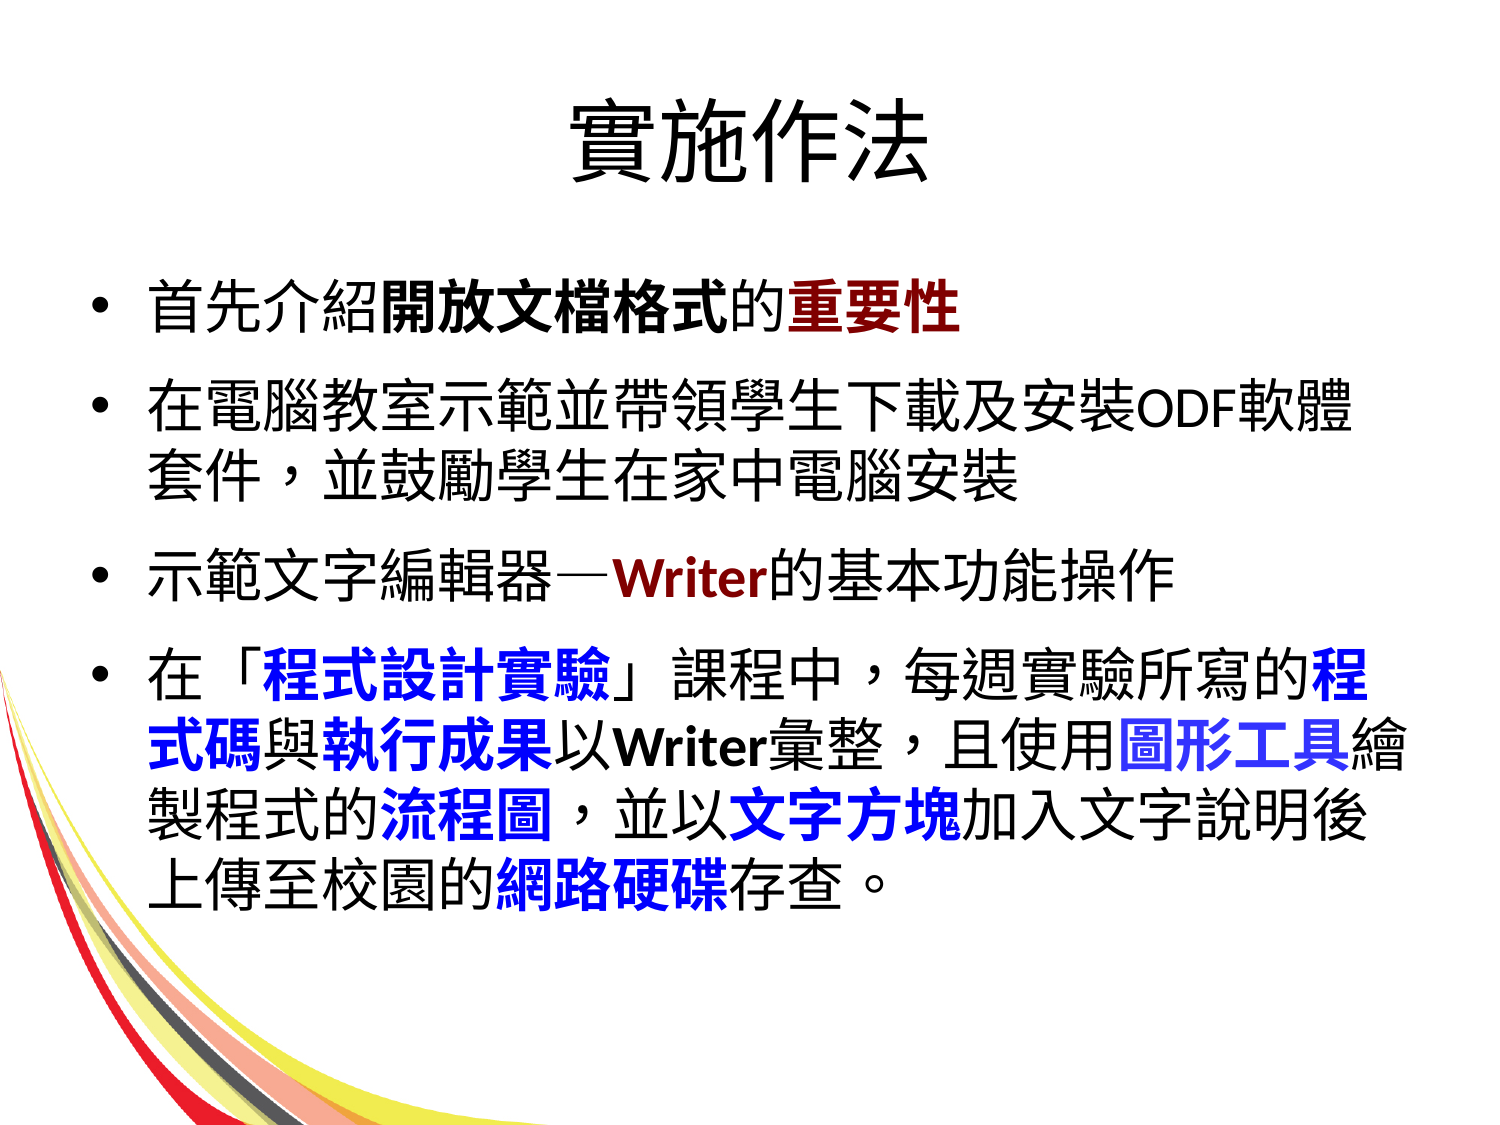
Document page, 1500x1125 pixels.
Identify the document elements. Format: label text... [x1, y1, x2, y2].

title 實施作法 [75, 45, 1425, 233]
list 首先介紹開放文檔格式的重要性 在電腦教室示範並帶領學生下載及安裝ODF軟體套件，並鼓勵學生在家中電腦安裝 示範文字編輯器—Writer的基本功能操作 在「程式設計實驗」課程中，每週實驗所寫的程式碼與執行成果以Writer彙整，且使用圖形工具繪製程式的流程圖，並以文字方塊加入文字說明後上傳至校園的網路硬碟存查。 [75, 262, 1425, 1005]
picture [0, 0, 1500, 1125]
